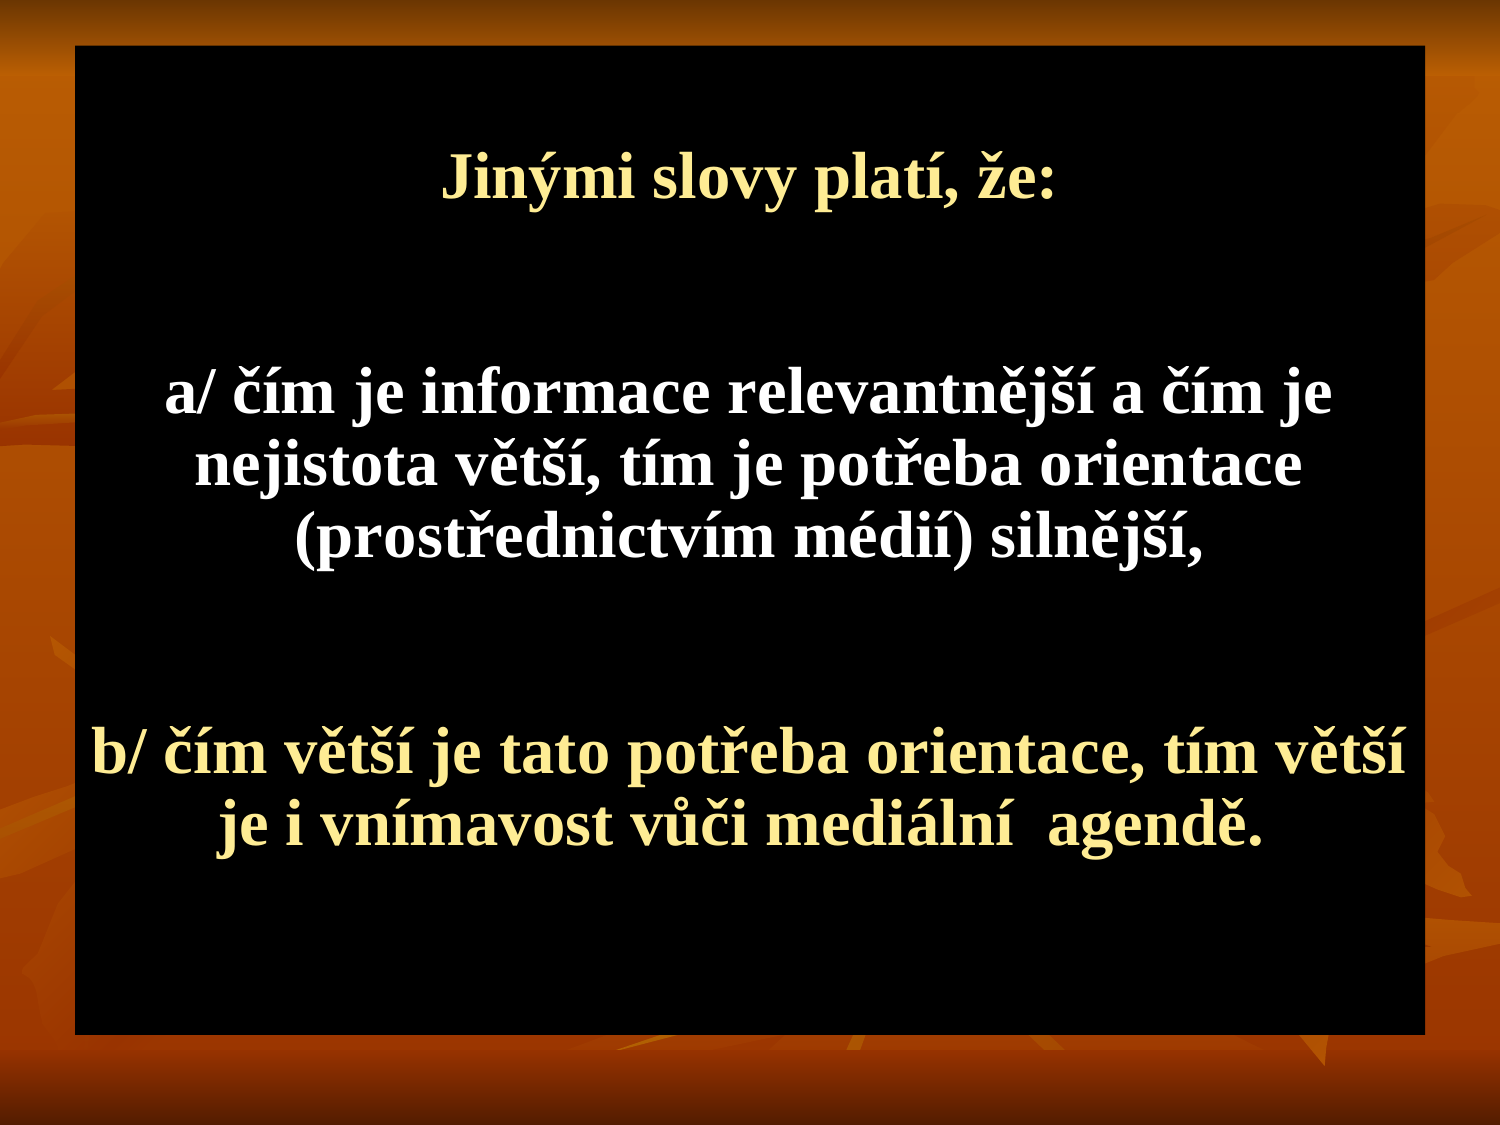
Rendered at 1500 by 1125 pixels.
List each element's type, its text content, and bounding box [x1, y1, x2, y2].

title Jinými slovy platí, že: a/ čím je informace relevantnější a čím je nejistota větší, tím je potřeba orientace (prostřednictvím médií) silnější, b/ čím větší je tato potřeba orientace, tím větší je i vnímavost vůči mediální agendě. [75, 45, 1426, 1035]
